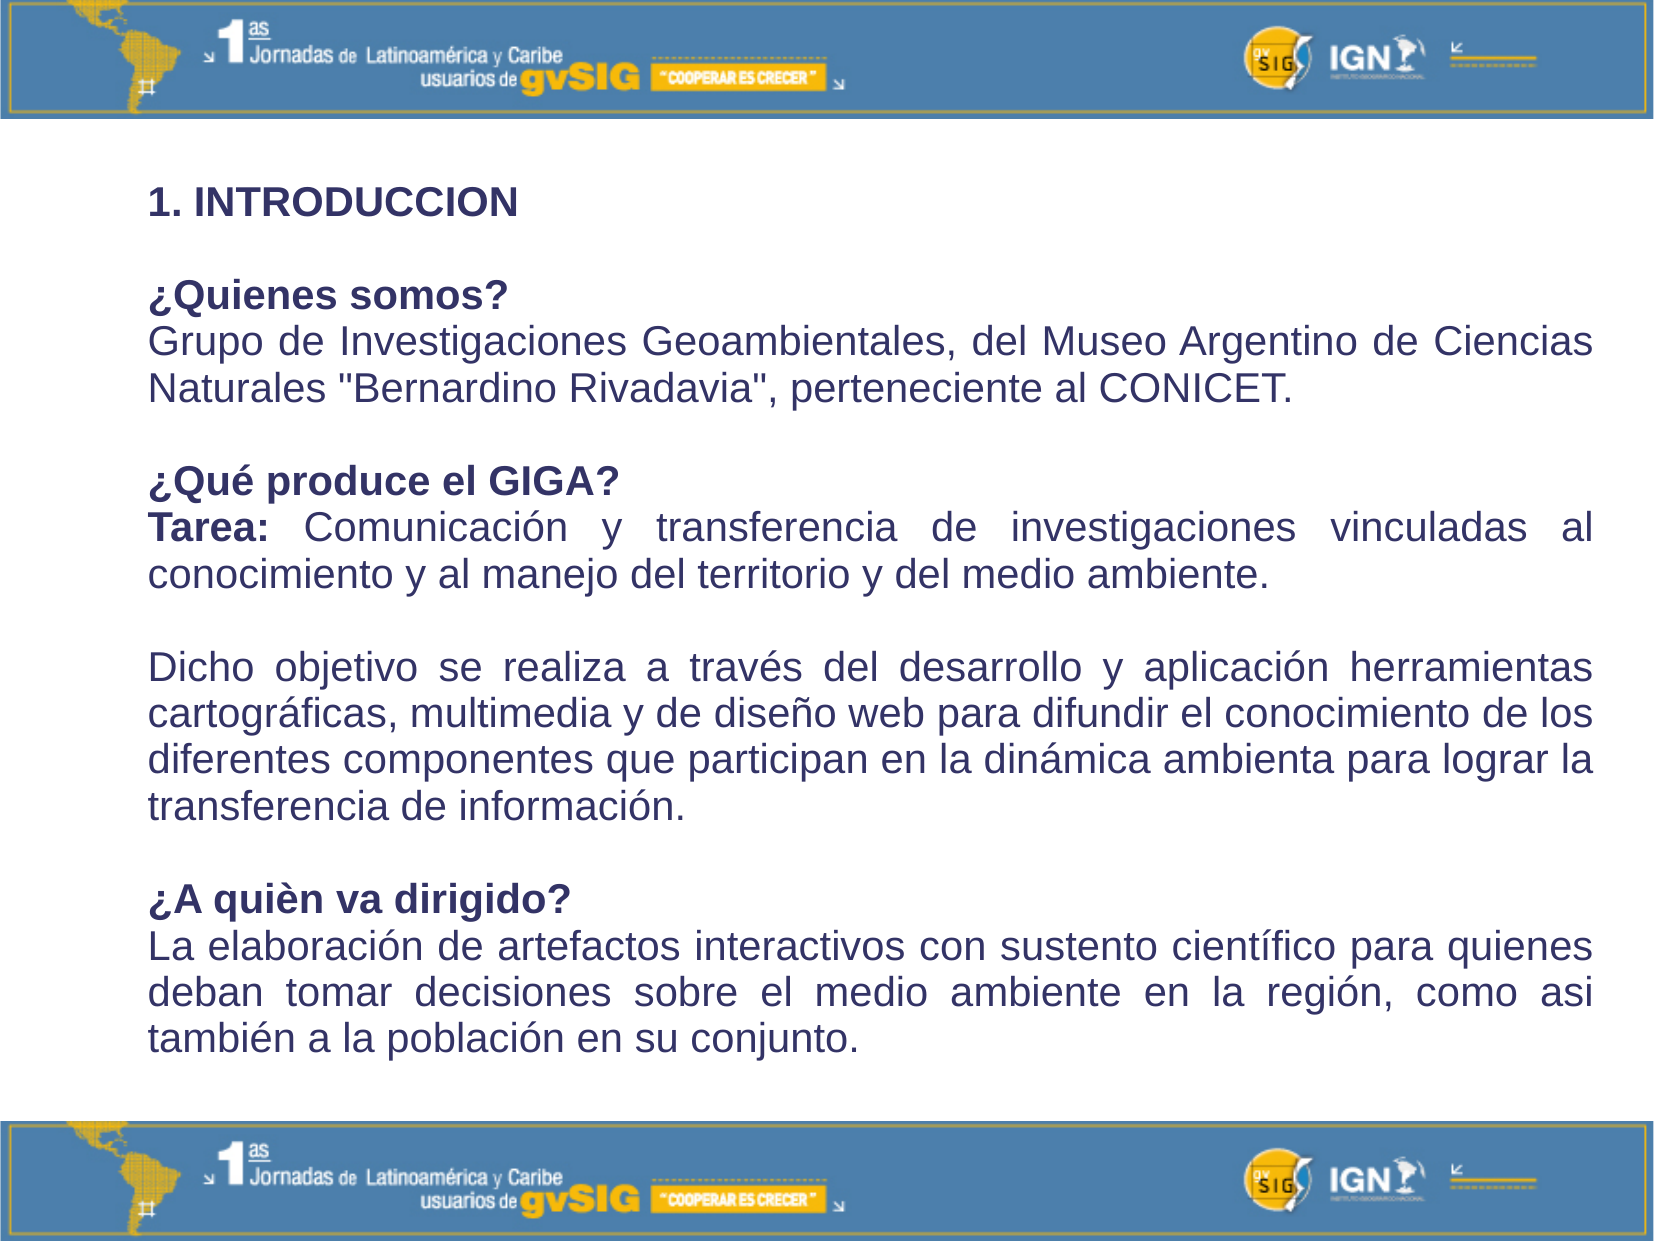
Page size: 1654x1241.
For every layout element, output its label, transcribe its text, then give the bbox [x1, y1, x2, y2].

picture [0, 0, 1654, 119]
picture [0, 1121, 1654, 1241]
text_box 1. INTRODUCCION ¿Quienes somos? Grupo de Investigaciones Geoambientales, del Museo Argentino de Ciencias Naturales "Bernardino Rivadavia", perteneciente al CONICET. ¿Qué produce el GIGA? Tarea: Comunicación y transferencia de investigaciones vinculadas al conocimiento y al manejo del territorio y del medio ambiente. Dicho objetivo se realiza a través del desarrollo y aplicación herramientas cartográficas, multimedia y de diseño web para difundir el conocimiento de los diferentes componentes que participan en la dinámica ambienta para lograr la transferencia de información. ¿A quièn va dirigido? La elaboración de artefactos interactivos con sustento científico para quienes deban tomar decisiones sobre el medio ambiente en la región, como asi también a la población en su conjunto. [147, 147, 1595, 1093]
